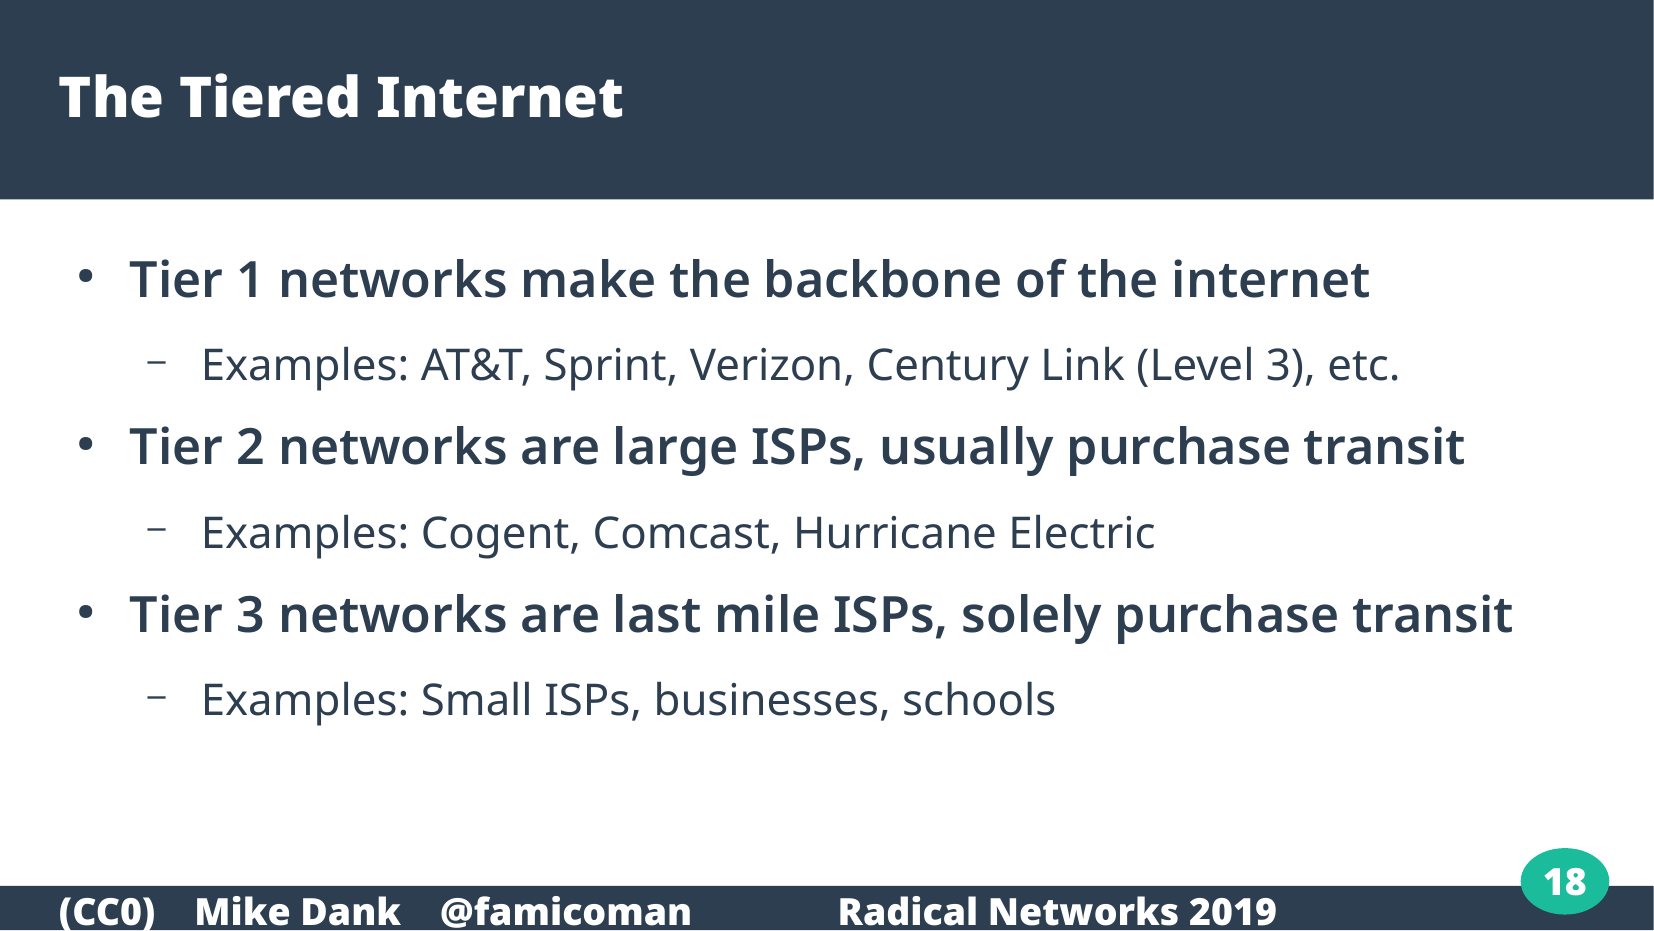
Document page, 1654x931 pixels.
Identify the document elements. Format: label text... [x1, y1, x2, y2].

list Tier 1 networks make the backbone of the internet Examples: AT&T, Sprint, Verizon, Century Link (Level 3), etc. Tier 2 networks are large ISPs, usually purchase transit Examples: Cogent, Comcast, Hurricane Electric Tier 3 networks are last mile ISPs, solely purchase transit Examples: Small ISPs, businesses, schools [59, 243, 1595, 864]
title The Tiered Internet [59, 37, 1595, 155]
